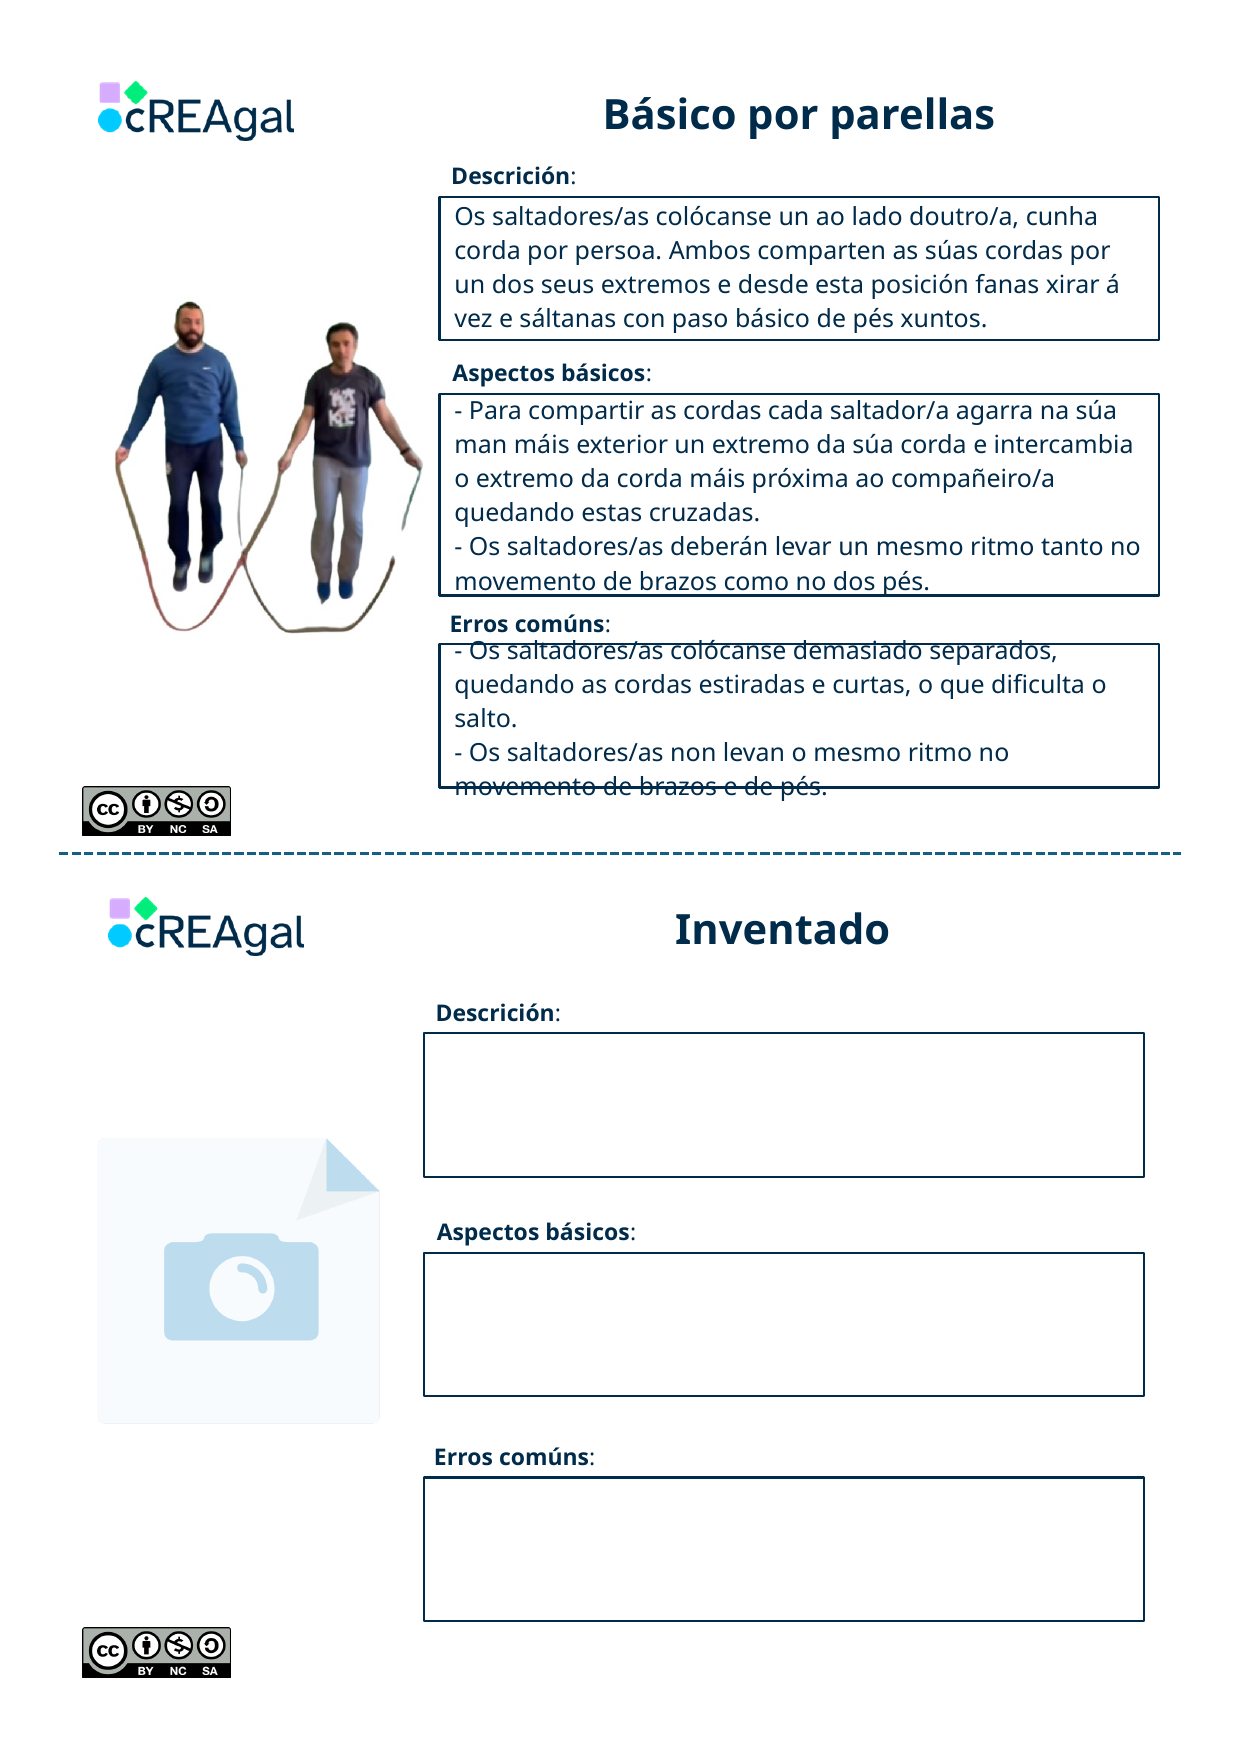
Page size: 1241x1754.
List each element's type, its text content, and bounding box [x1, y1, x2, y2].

text_box Erros comúns: [419, 1435, 611, 1478]
text_box Os saltadores/as colócanse un ao lado doutro/a, cunha corda por persoa. Ambos comparten as súas cordas por un dos seus extremos e desde esta posición fanas xirar á vez e sáltanas con paso básico de pés xuntos. [441, 198, 1158, 336]
text_box Inventado [421, 892, 1144, 961]
text_box Aspectos básicos: [440, 351, 667, 393]
text_box - Os saltadores/as colócanse demasiado separados, quedando as cordas estiradas e curtas, o que dificulta o salto. - Os saltadores/as non levan o mesmo ritmo no movemento de brazos e de pés. [441, 648, 1158, 786]
picture [82, 786, 231, 836]
text_box Aspectos básicos: [422, 1210, 652, 1253]
text_box Descrición: [436, 153, 592, 197]
text_box Descrición: [420, 991, 576, 1034]
picture [82, 1627, 231, 1678]
picture [108, 897, 304, 956]
text_box Básico por parellas [440, 76, 1158, 146]
picture [91, 1133, 387, 1430]
text_box - Para compartir as cordas cada saltador/a agarra na súa man máis exterior un extremo da súa corda e intercambia o extremo da corda máis próxima ao compañeiro/a quedando estas cruzadas. - Os saltadores/as deberán levar un mesmo ritmo tanto no movemento de brazos como no dos pés. [441, 395, 1158, 594]
picture [98, 81, 294, 141]
picture [88, 258, 440, 680]
text_box Erros comúns: [440, 602, 626, 643]
